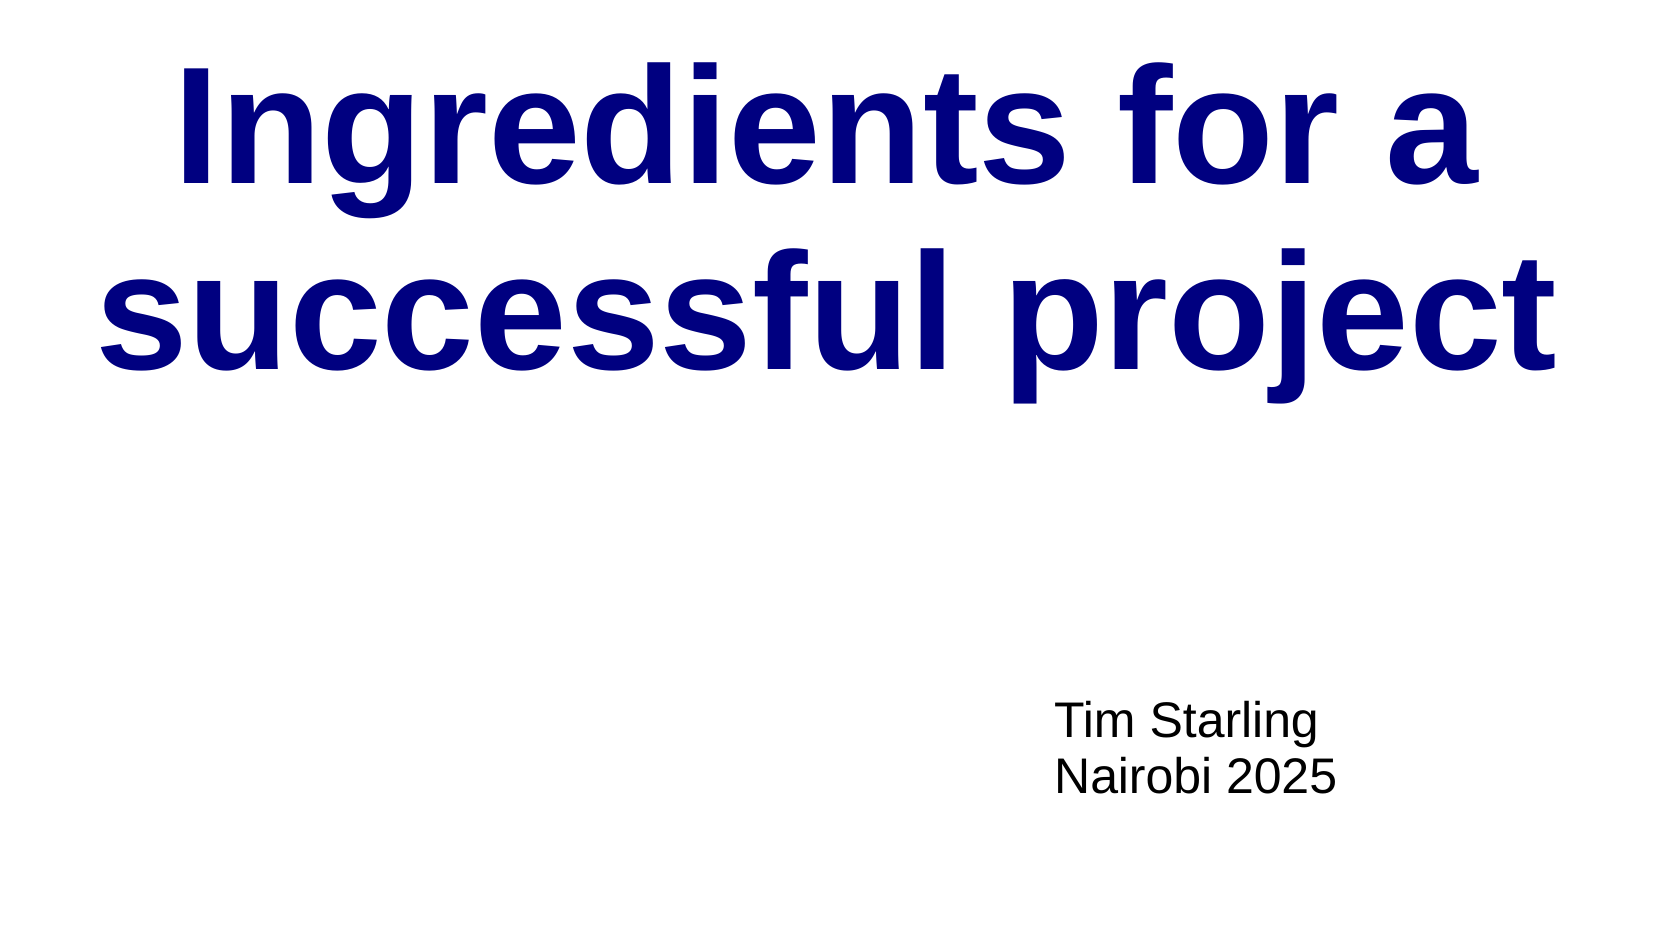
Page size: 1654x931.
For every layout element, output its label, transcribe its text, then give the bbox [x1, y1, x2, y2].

title Ingredients for a successful project [82, 32, 1571, 406]
text_box Tim Starling Nairobi 2025 [1039, 685, 1391, 863]
